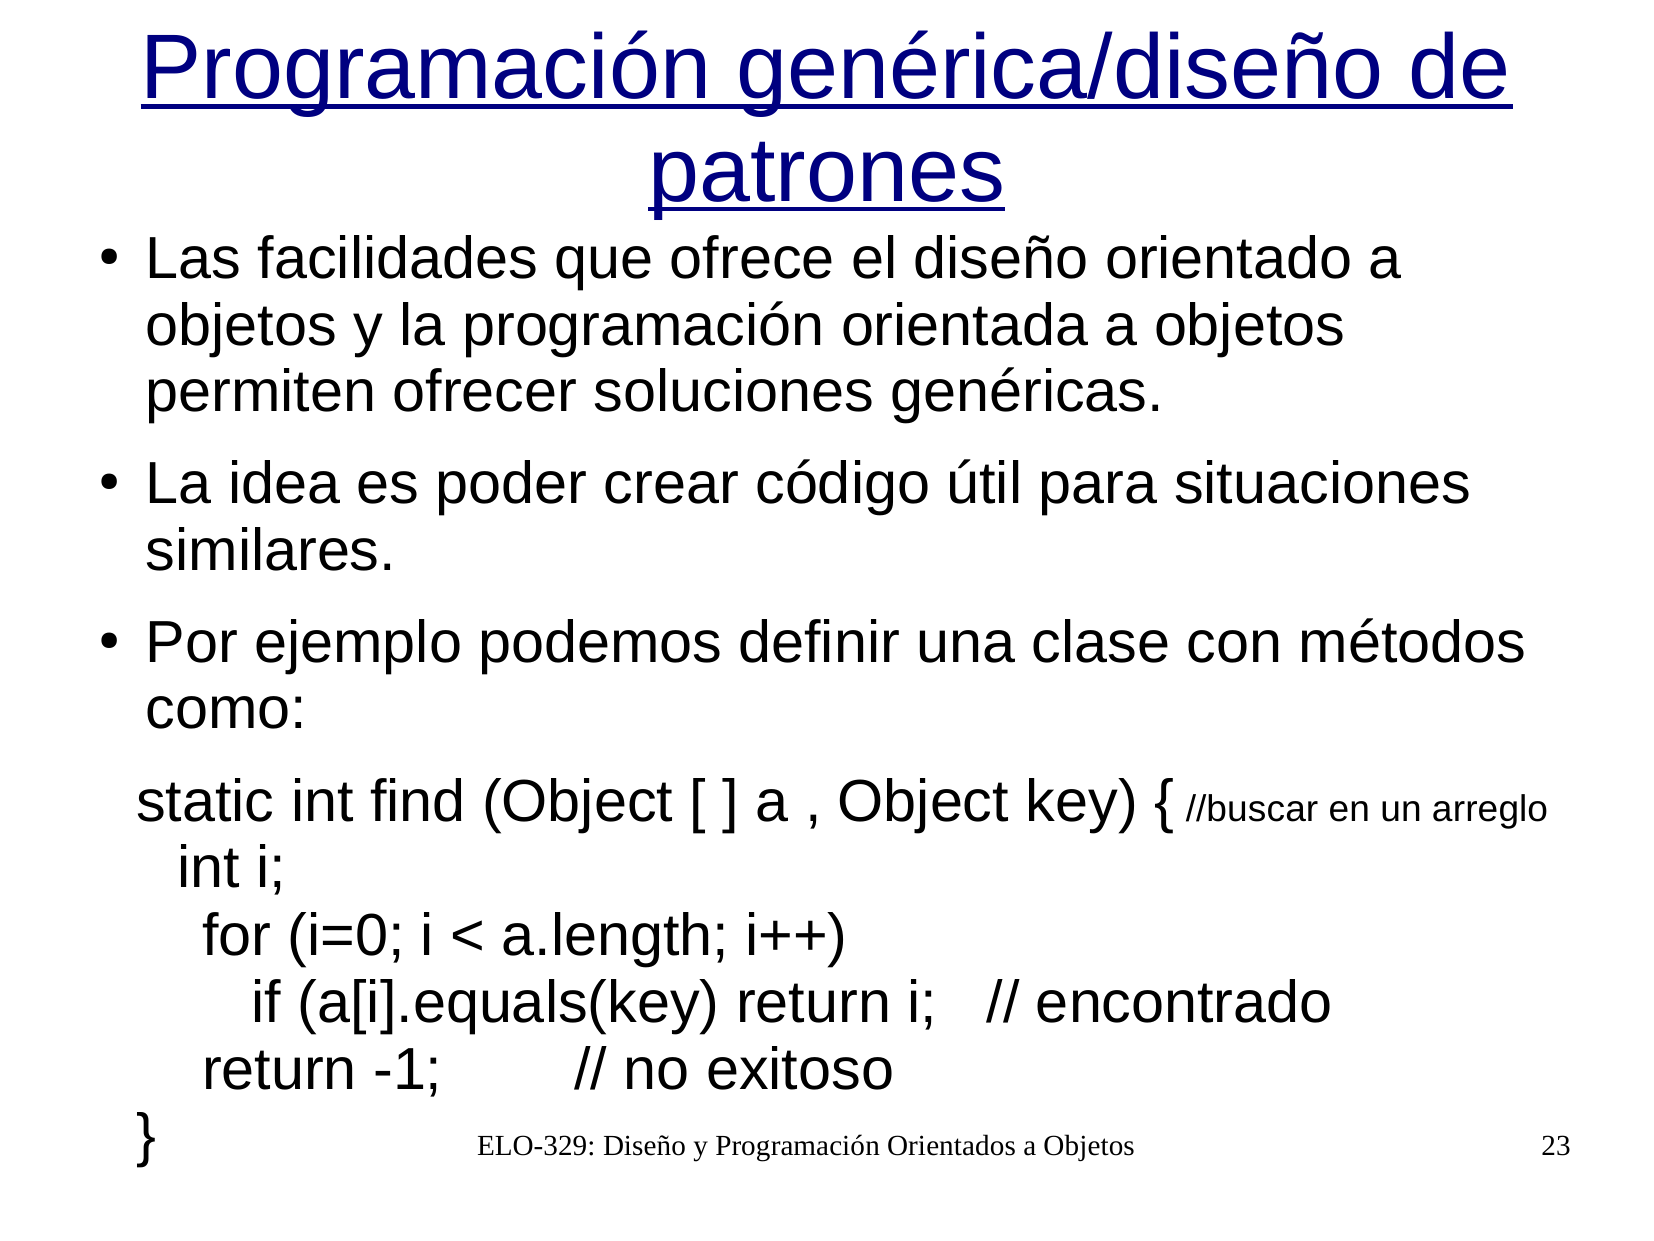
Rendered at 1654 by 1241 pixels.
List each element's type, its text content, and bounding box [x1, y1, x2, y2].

title Programación genérica/diseño de patrones [82, 4, 1571, 225]
list Las facilidades que ofrece el diseño orientado a objetos y la programación orientada a objetos permiten ofrecer soluciones genéricas. La idea es poder crear código útil para situaciones similares. Por ejemplo podemos definir una clase con métodos como: static int find (Object [ ] a , Object key) { //buscar en un arreglo ‏ int i; for (i=0; i < a.length; i++)‏ if (a[i].equals(key) return i; // encontrado return -1; // no exitoso } [82, 225, 1571, 1201]
